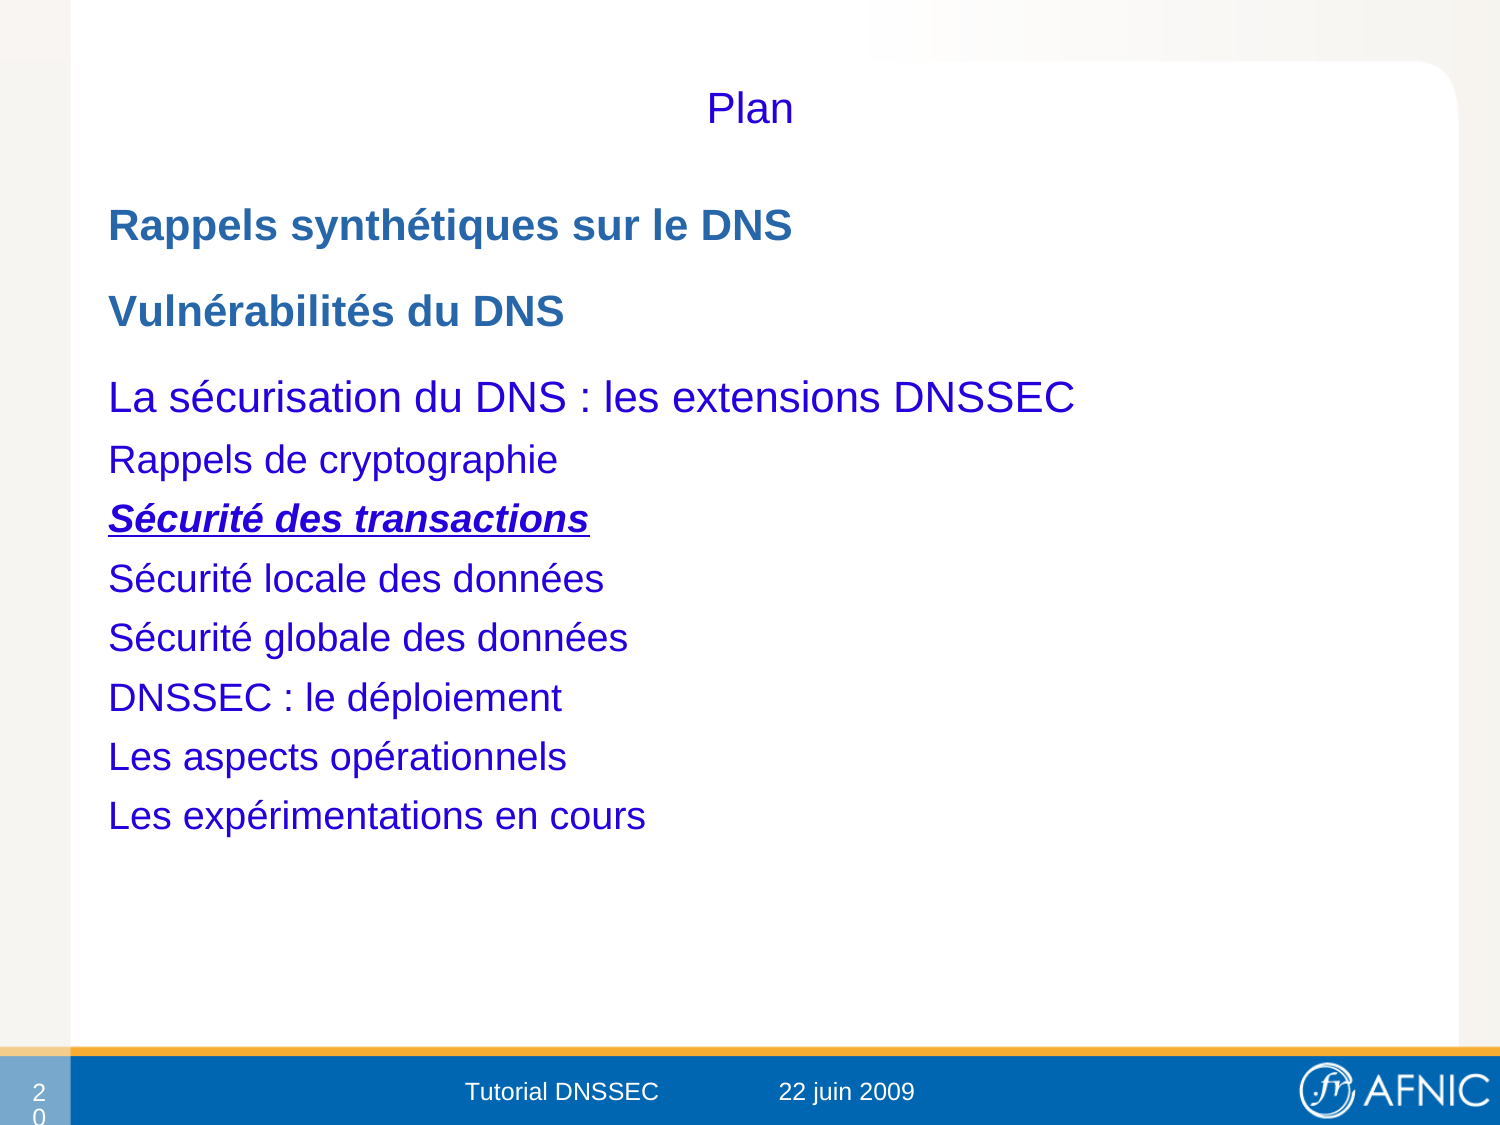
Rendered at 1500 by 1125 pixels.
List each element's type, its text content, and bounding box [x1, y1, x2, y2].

title Plan [110, 19, 1391, 192]
picture [0, 0, 1500, 1125]
picture [35, 1110, 43, 1124]
list Rappels synthétiques sur le DNS Vulnérabilités du DNS La sécurisation du DNS : les extensions DNSSEC Rappels de cryptographie Sécurité des transactions Sécurité locale des données Sécurité globale des données DNSSEC : le déploiement Les aspects opérationnels Les expérimentations en cours [108, 192, 1428, 993]
